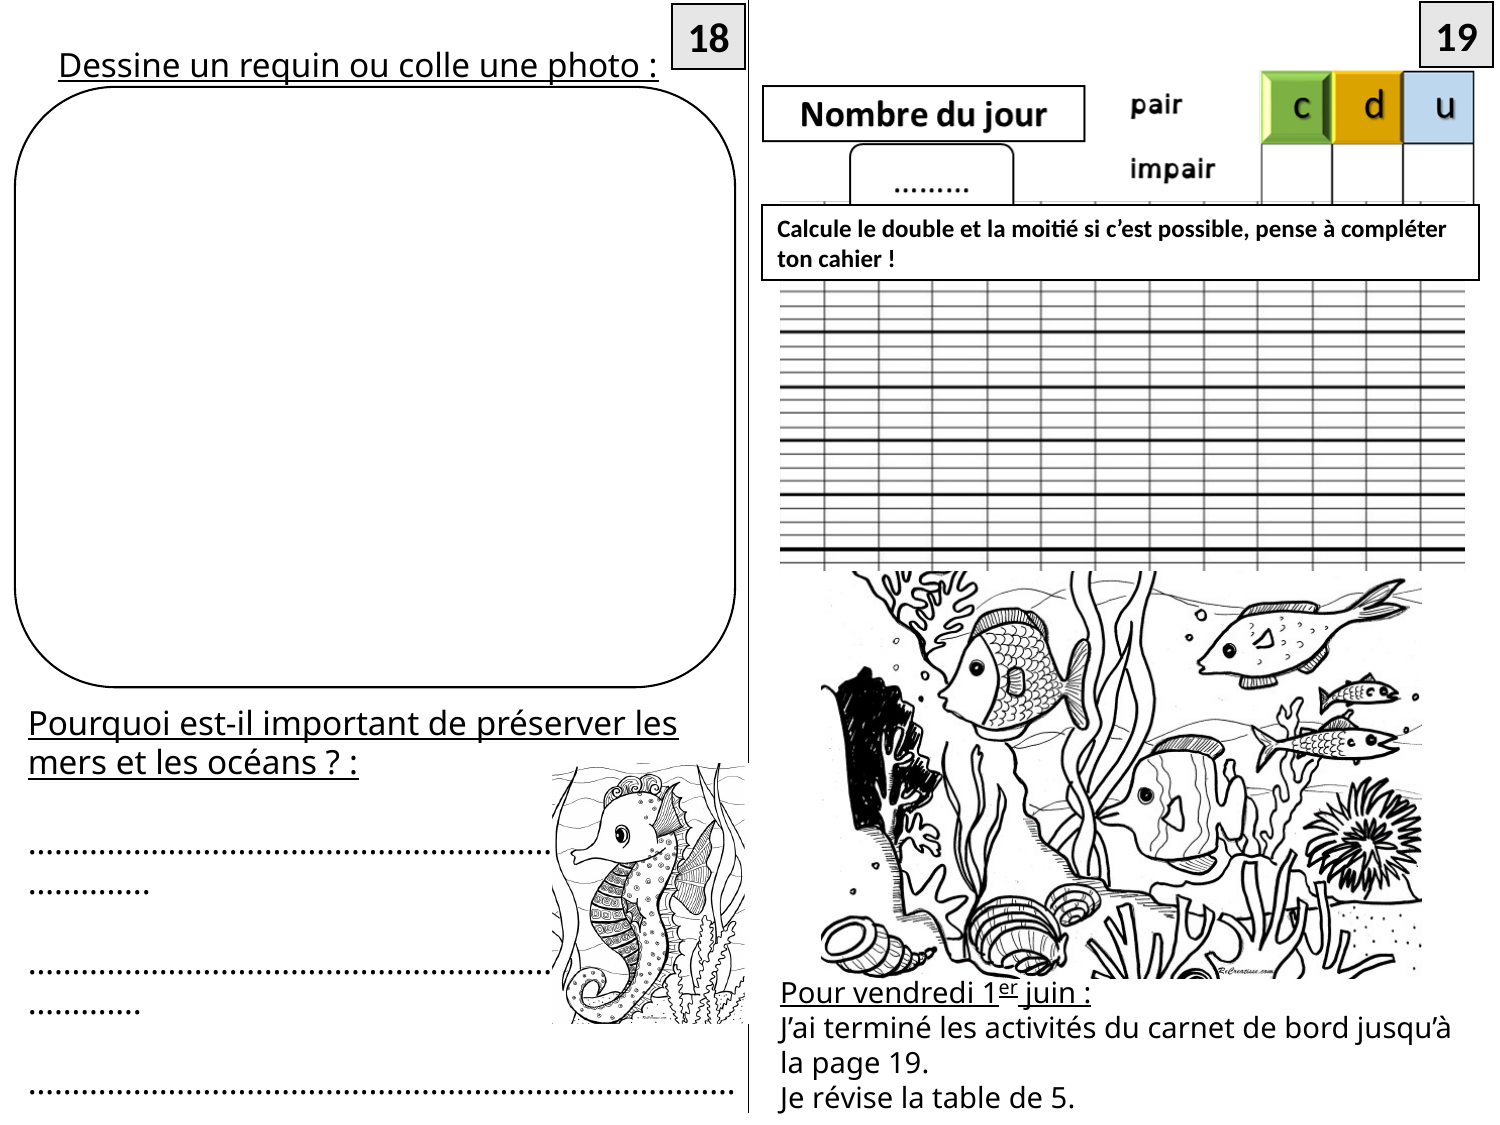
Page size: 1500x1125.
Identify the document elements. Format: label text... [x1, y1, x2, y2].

picture [552, 763, 749, 1024]
text_box Dessine un requin ou colle une photo : [43, 36, 674, 91]
picture [762, 64, 1476, 205]
text_box Calcule le double et la moitié si c’est possible, pense à compléter ton cahier ! [762, 205, 1479, 280]
text_box Pourquoi est-il important de préserver les mers et les océans ? : ………………………………………………………………………………….. …………………………………………………………………………………. ………………………………………………………………………………… ……………………………………………………………………….. [13, 694, 765, 1125]
text_box [14, 86, 736, 688]
text_box Pour vendredi 1er juin : J’ai terminé les activités du carnet de bord jusqu’à la page 19. Je révise la table de 5. [765, 966, 1468, 1121]
picture [762, 280, 1476, 966]
text_box 19 [1420, 2, 1493, 67]
text_box 18 [672, 4, 745, 69]
